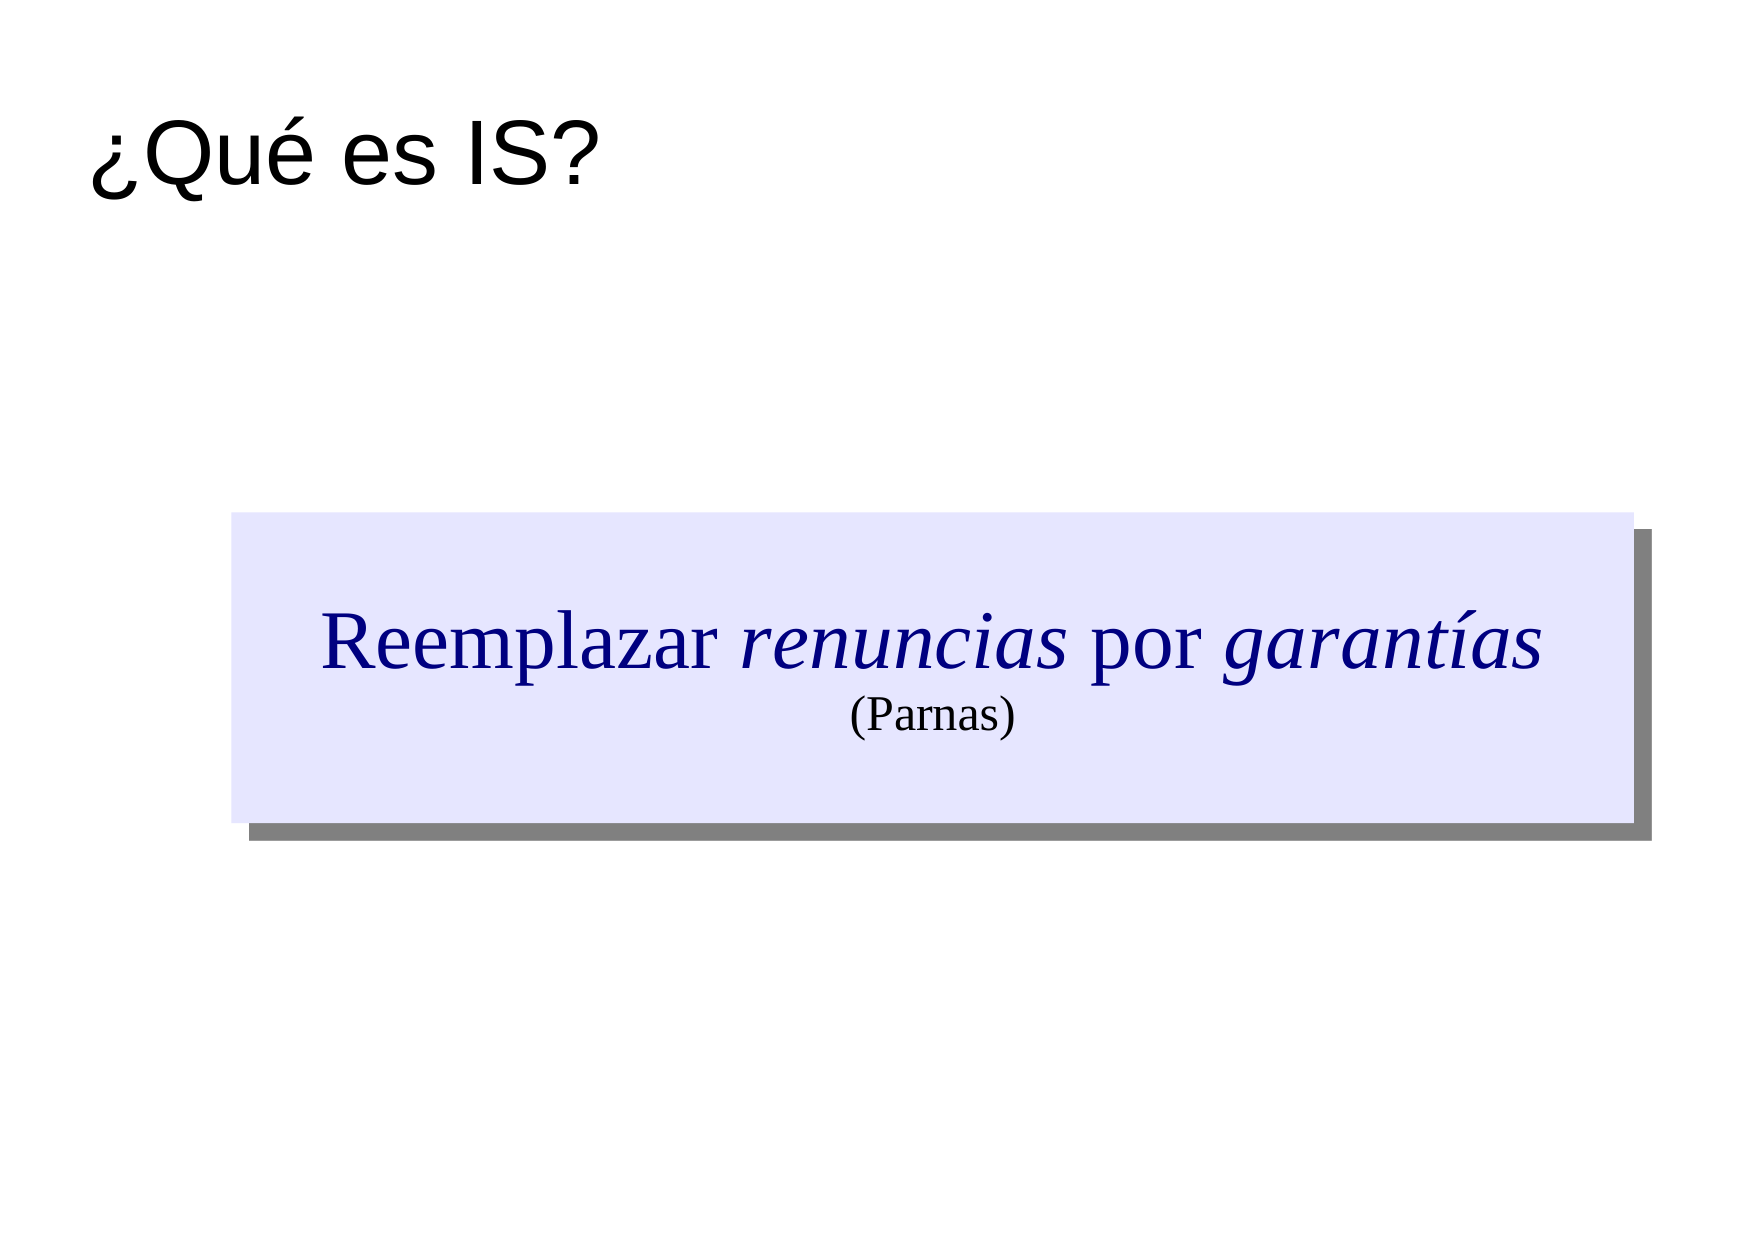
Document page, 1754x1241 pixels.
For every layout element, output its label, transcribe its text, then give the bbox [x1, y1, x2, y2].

title ¿Qué es IS? [87, 49, 1667, 257]
text_box Reemplazar renuncias por garantías (Parnas) [231, 512, 1634, 824]
